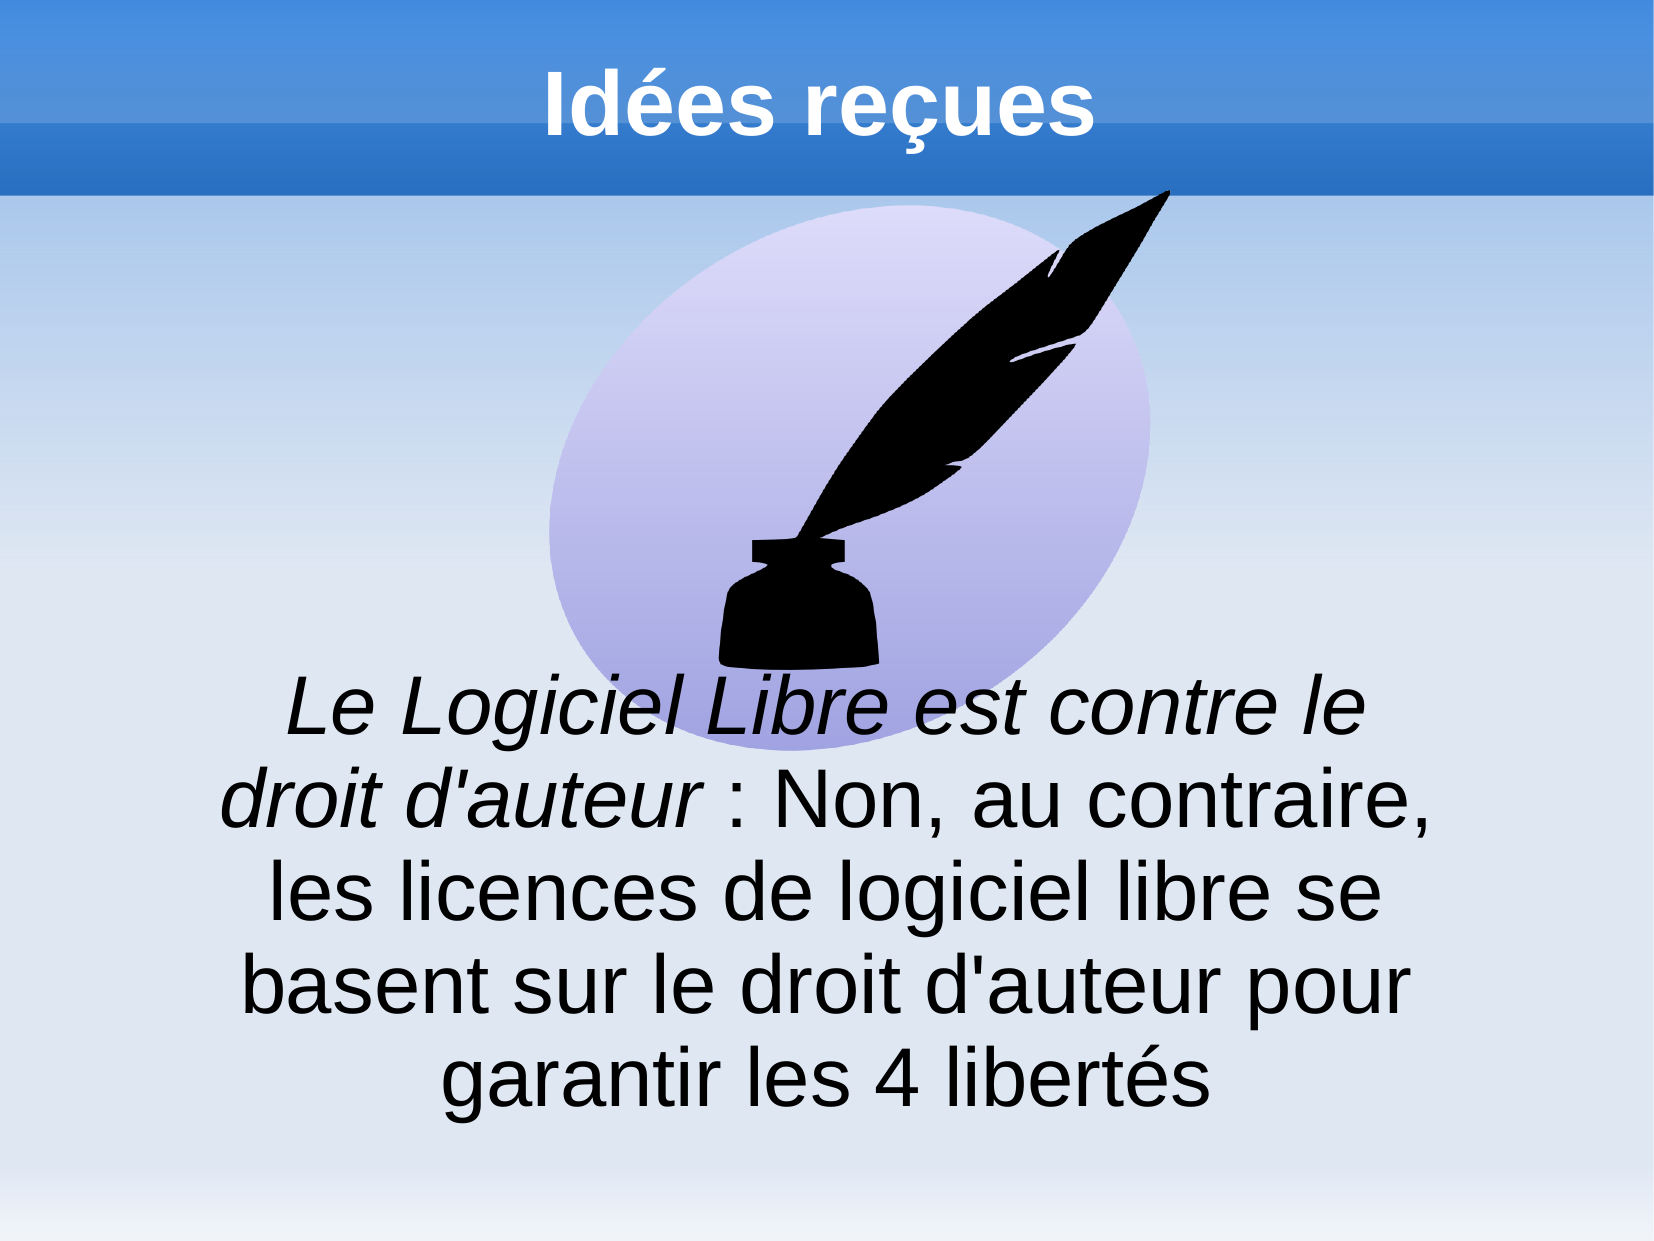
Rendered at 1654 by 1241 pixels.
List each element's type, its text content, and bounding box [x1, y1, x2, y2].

title Idées reçues [76, 0, 1565, 208]
text_box Le Logiciel Libre est contre le droit d'auteur : Non, au contraire, les licences de logiciel libre se basent sur le droit d'auteur pour garantir les 4 libertés [200, 651, 1453, 1187]
picture [0, 0, 1654, 1241]
